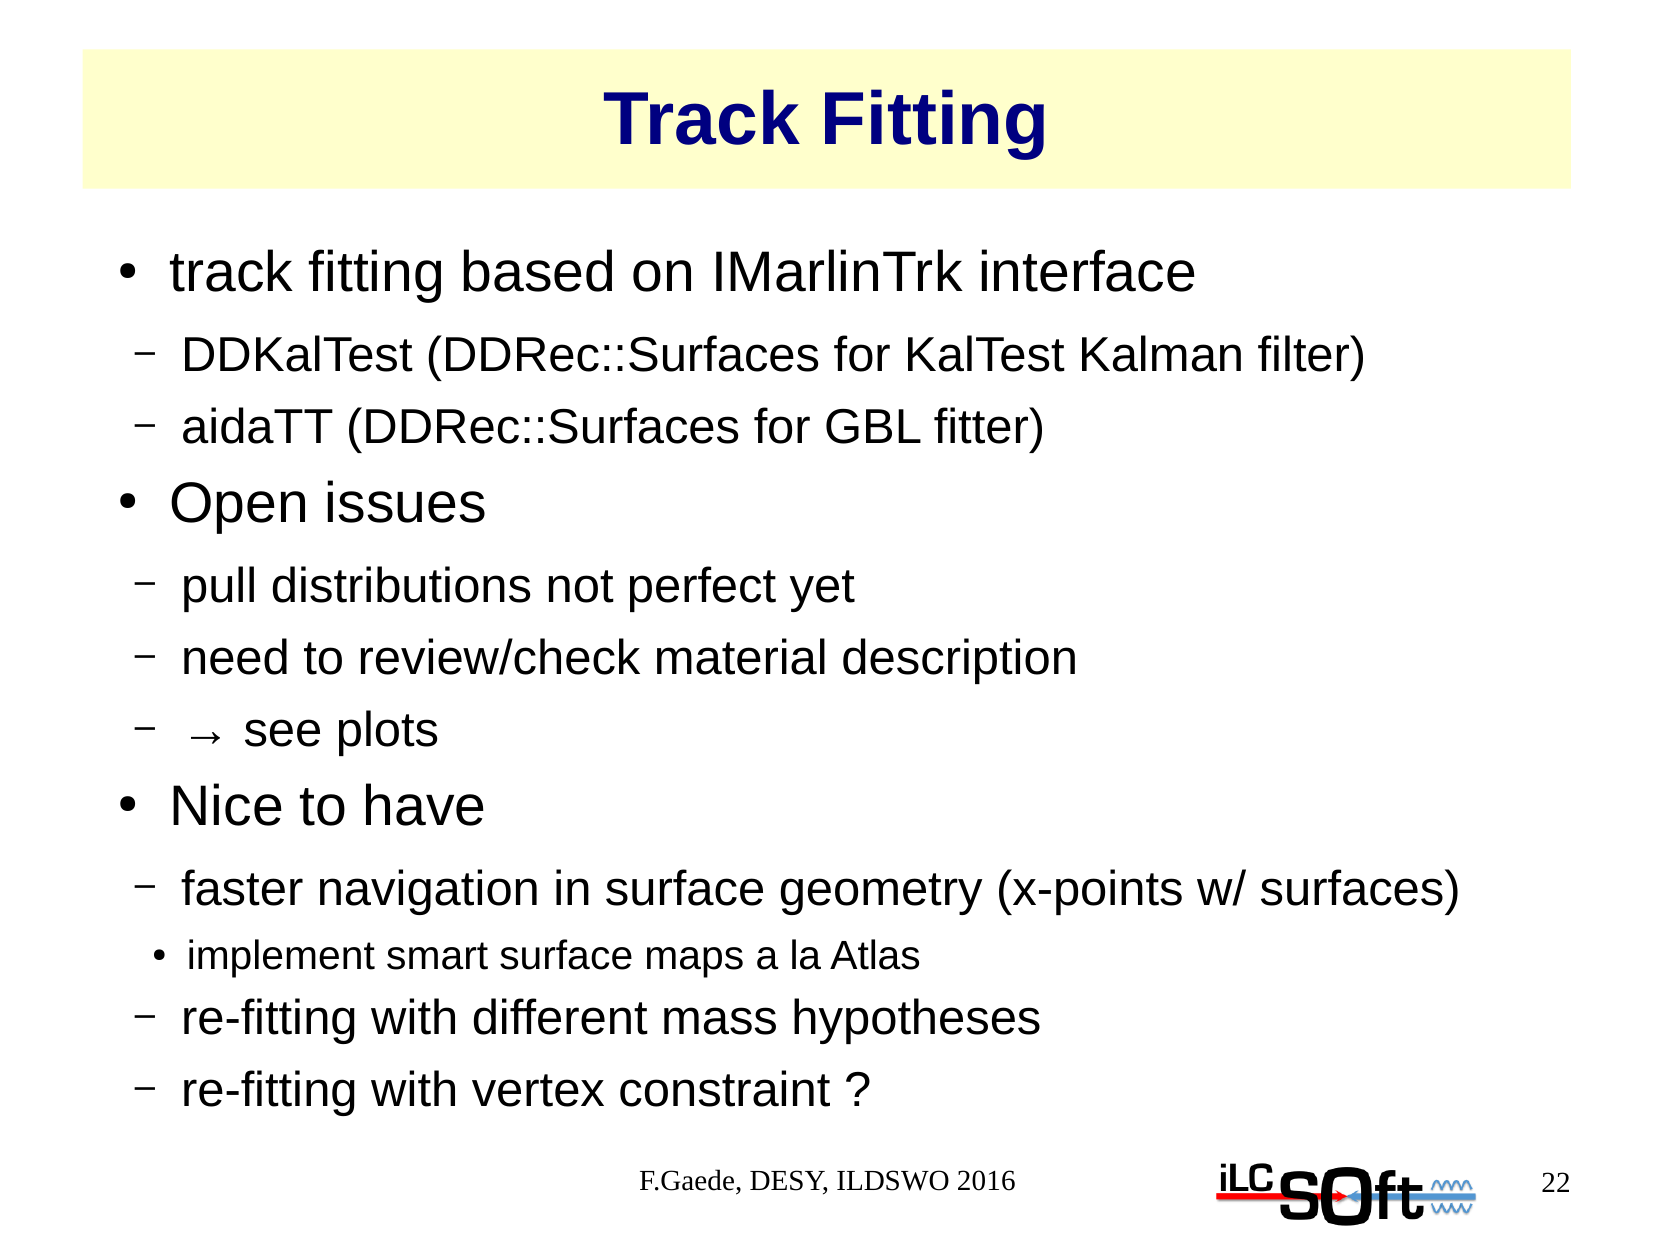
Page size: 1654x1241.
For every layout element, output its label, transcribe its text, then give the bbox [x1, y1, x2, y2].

list track fitting based on IMarlinTrk interface DDKalTest (DDRec::Surfaces for KalTest Kalman filter) aidaTT (DDRec::Surfaces for GBL fitter) Open issues pull distributions not perfect yet need to review/check material description → see plots Nice to have faster navigation in surface geometry (x-points w/ surfaces) implement smart surface maps a la Atlas re-fitting with different mass hypotheses re-fitting with vertex constraint ? [82, 240, 1571, 1126]
title Track Fitting [82, 49, 1571, 189]
picture [1206, 1155, 1561, 1241]
